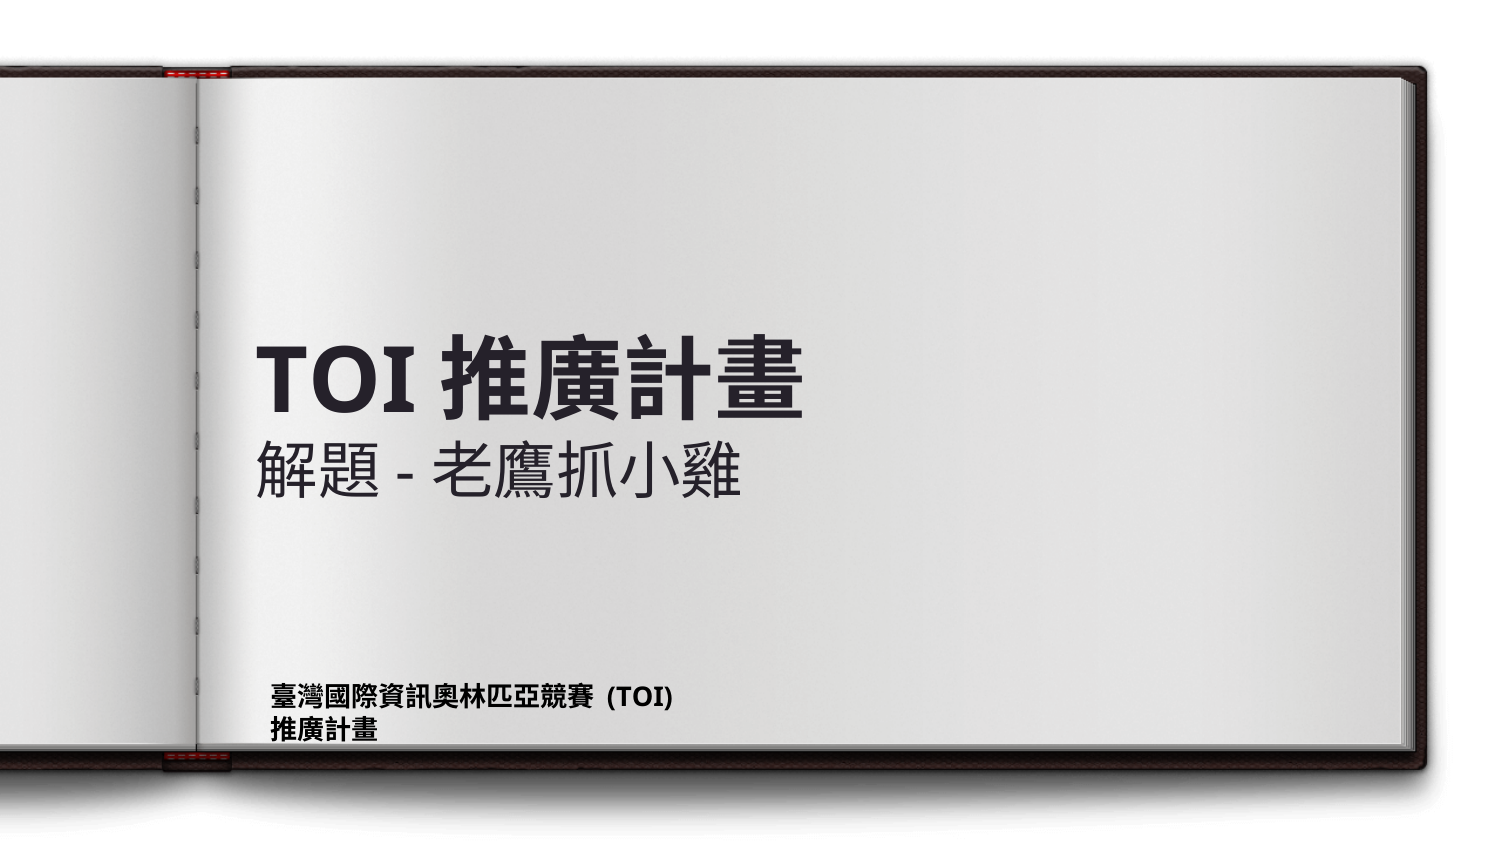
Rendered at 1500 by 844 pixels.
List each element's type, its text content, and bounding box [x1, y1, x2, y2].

text_box TOI推廣計畫 解題-老鷹抓小雞 [240, 262, 894, 565]
